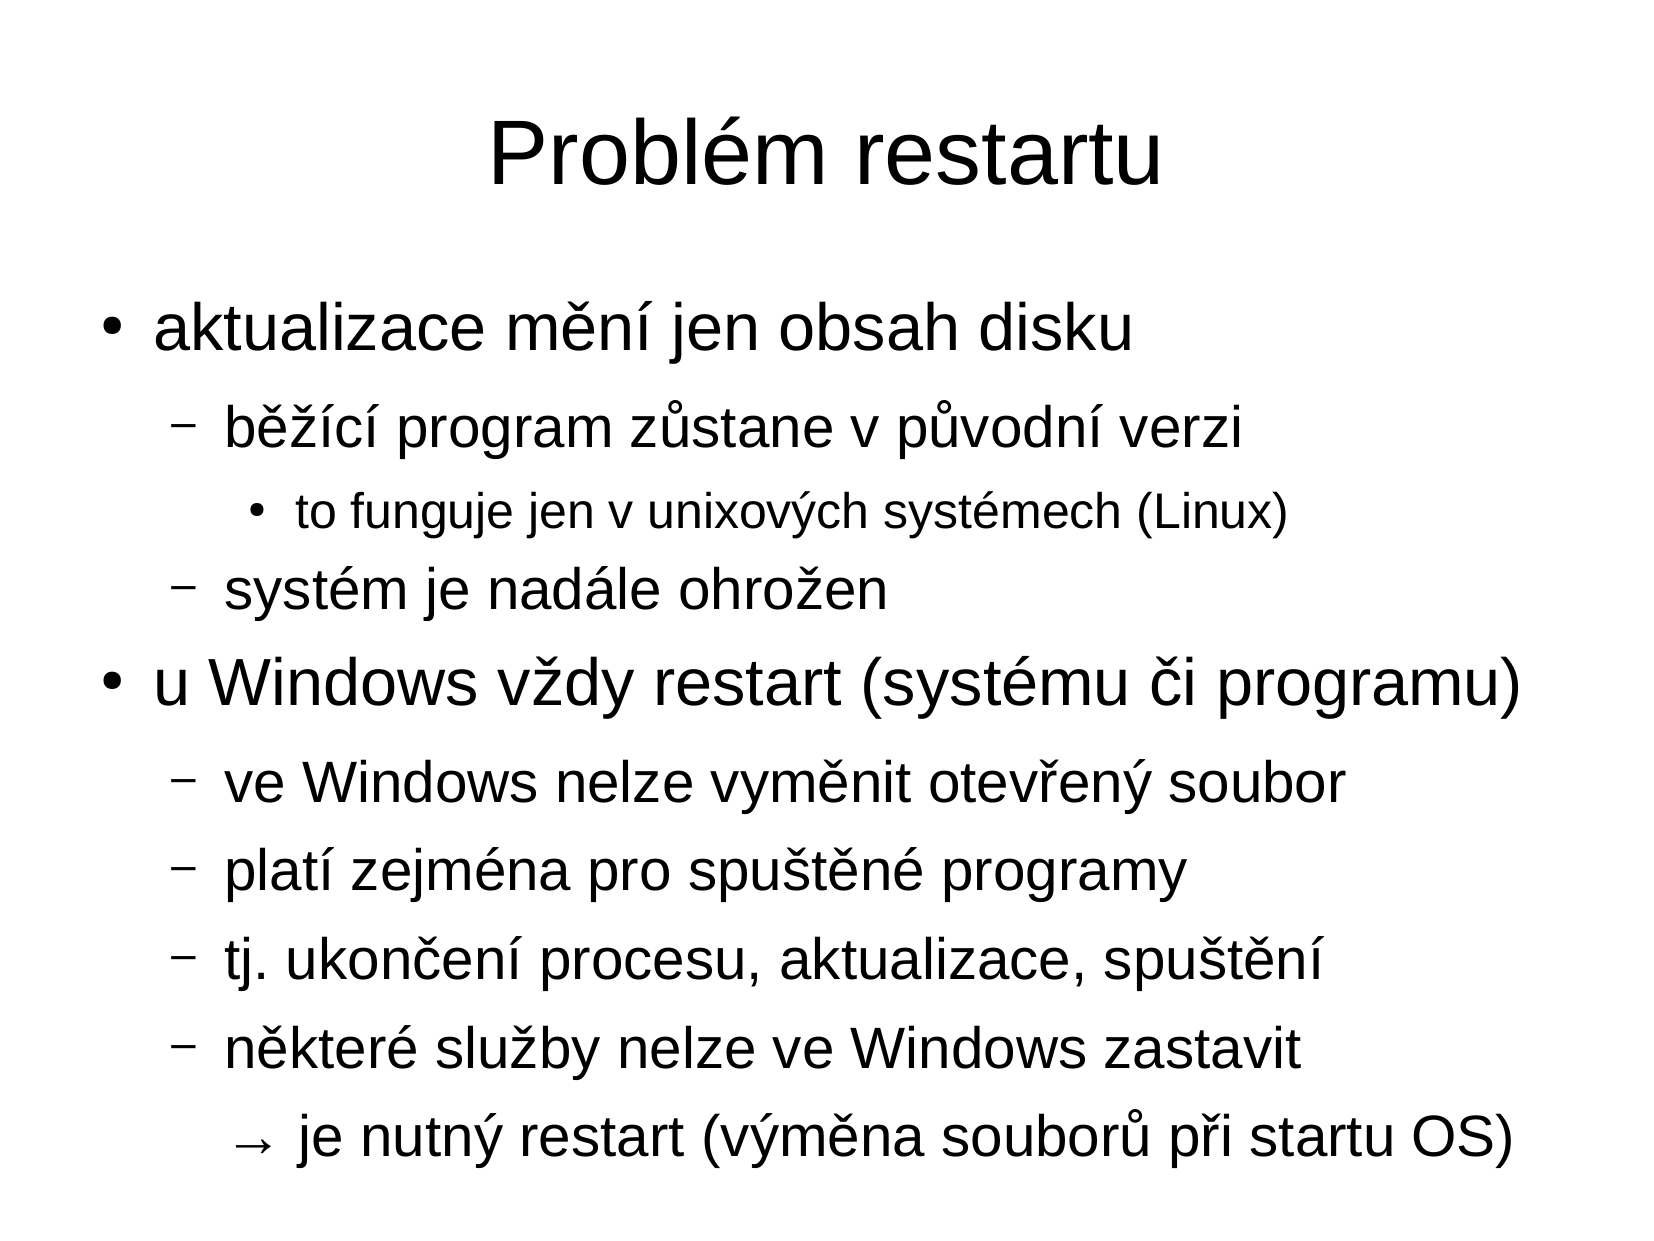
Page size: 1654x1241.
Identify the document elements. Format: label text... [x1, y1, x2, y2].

title Problém restartu [82, 49, 1571, 257]
list aktualizace mění jen obsah disku běžící program zůstane v původní verzi to funguje jen v unixových systémech (Linux) systém je nadále ohrožen u Windows vždy restart (systému či programu) ve Windows nelze vyměnit otevřený soubor platí zejména pro spuštěné programy tj. ukončení procesu, aktualizace, spuštění některé služby nelze ve Windows zastavit → je nutný restart (výměna souborů při startu OS) [82, 290, 1538, 1193]
